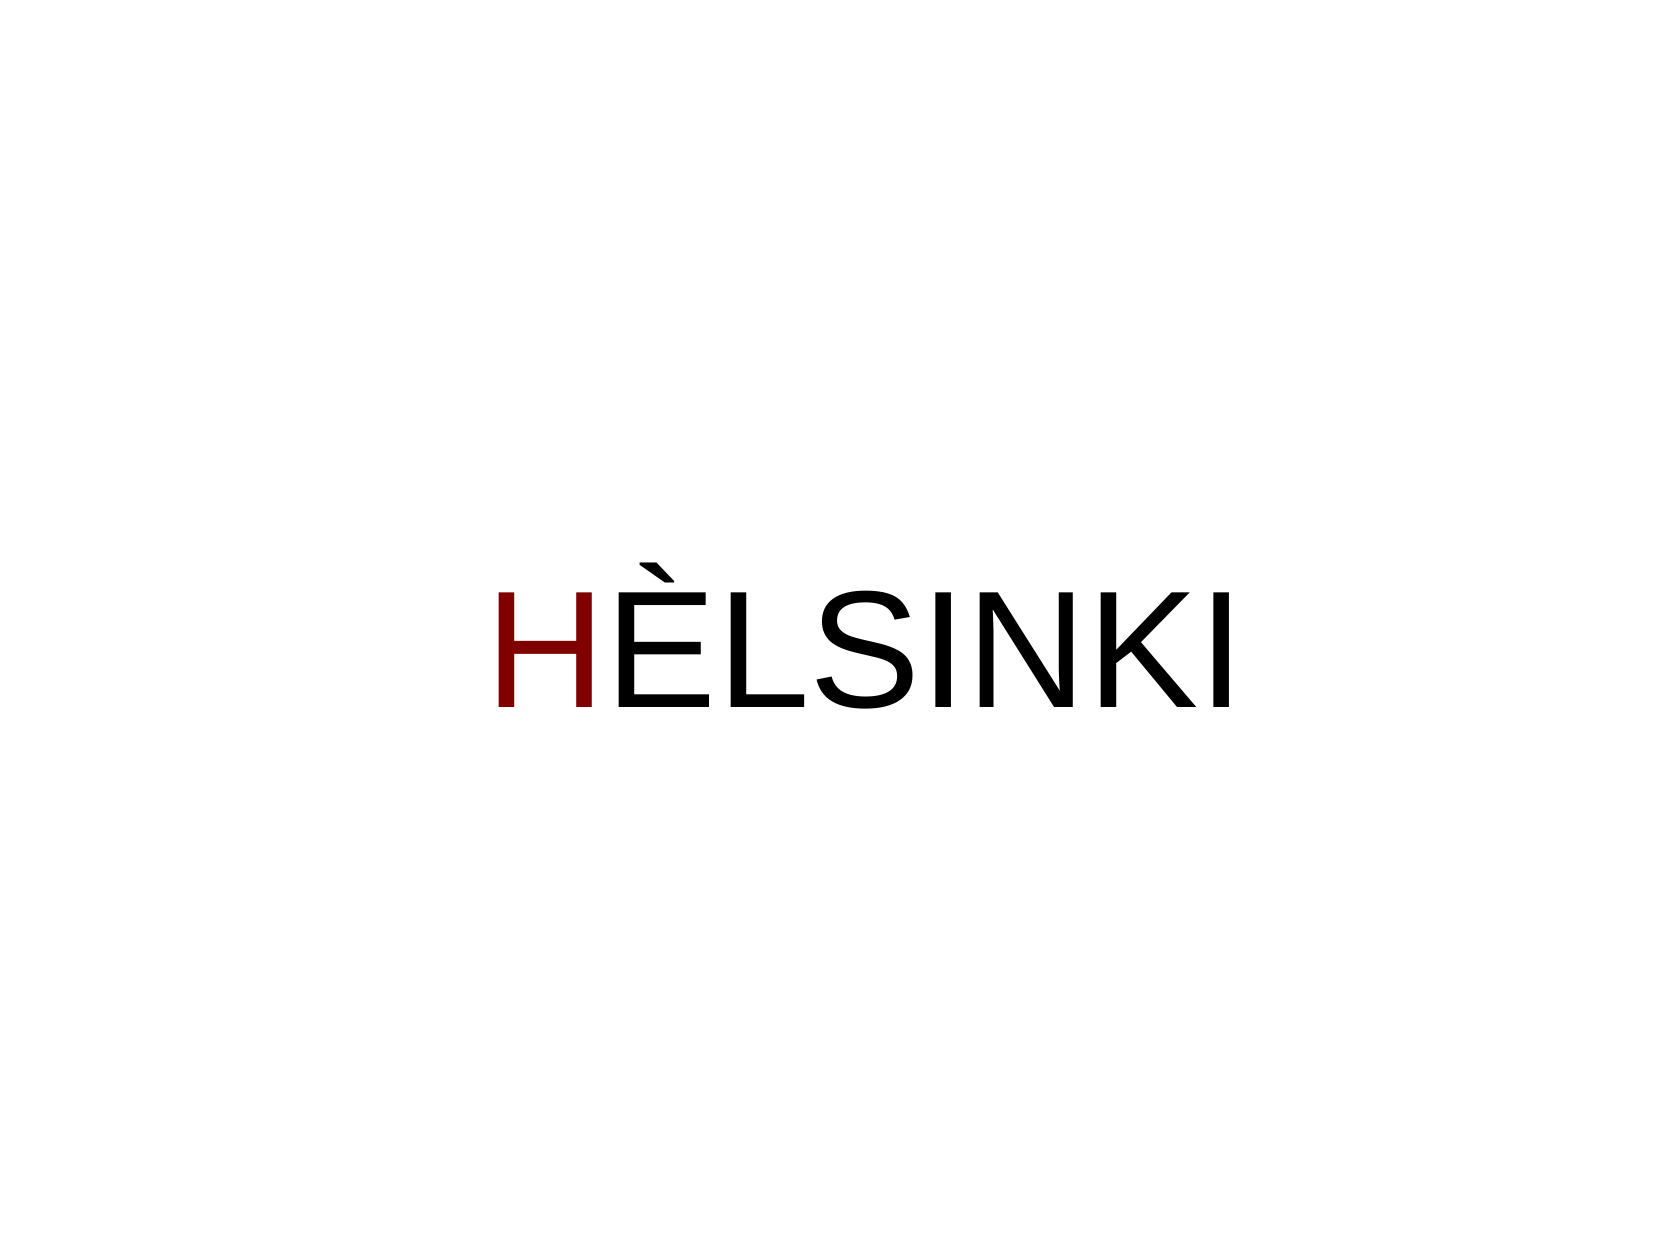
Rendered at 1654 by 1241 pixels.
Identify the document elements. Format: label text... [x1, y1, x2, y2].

list HÈLSINKI [82, 290, 1571, 1010]
